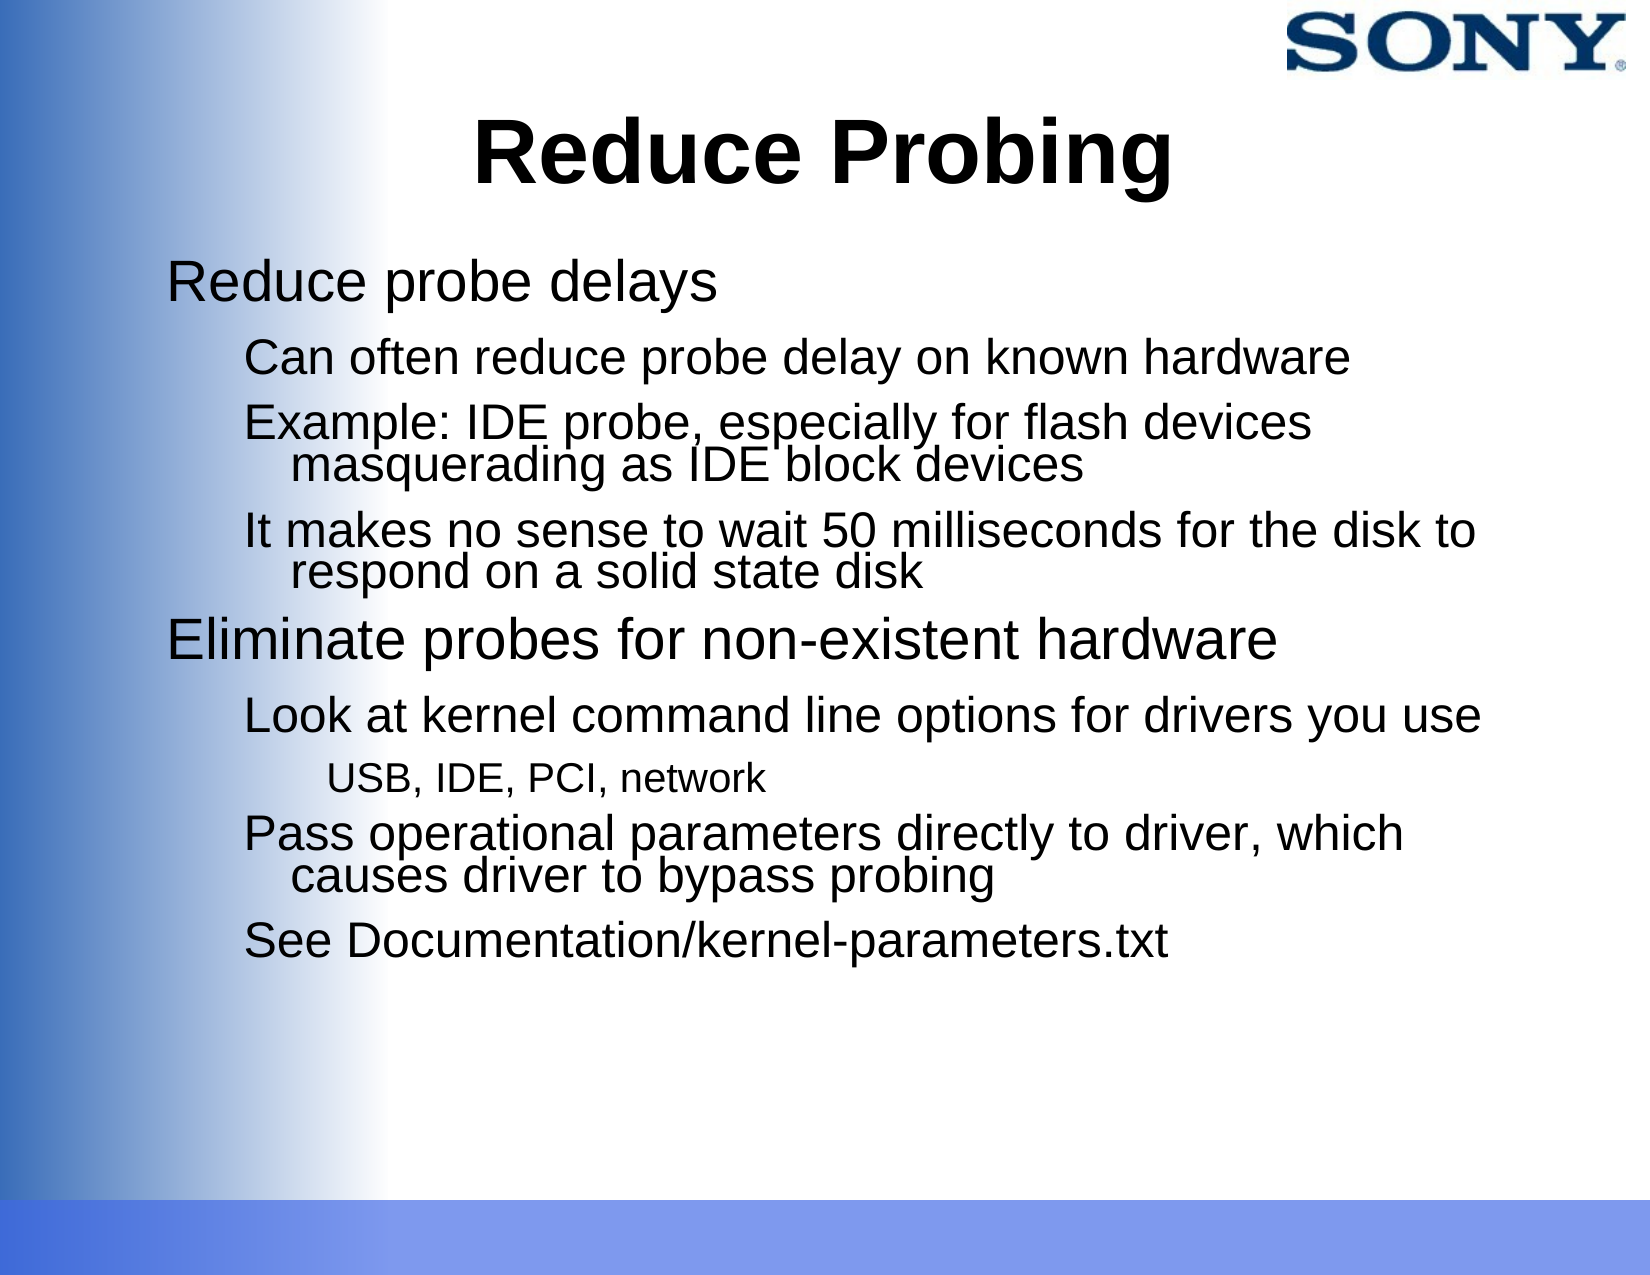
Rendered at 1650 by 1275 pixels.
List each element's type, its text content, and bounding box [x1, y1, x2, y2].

picture [1287, 0, 1626, 80]
list Reduce probe delays Can often reduce probe delay on known hardware Example: IDE probe, especially for flash devices masquerading as IDE block devices It makes no sense to wait 50 milliseconds for the disk to respond on a solid state disk Eliminate probes for non-existent hardware Look at kernel command line options for drivers you use USB, IDE, PCI, network Pass operational parameters directly to driver, which causes driver to bypass probing See Documentation/kernel-parameters.txt [149, 262, 1499, 1188]
title Reduce Probing [149, 74, 1499, 250]
